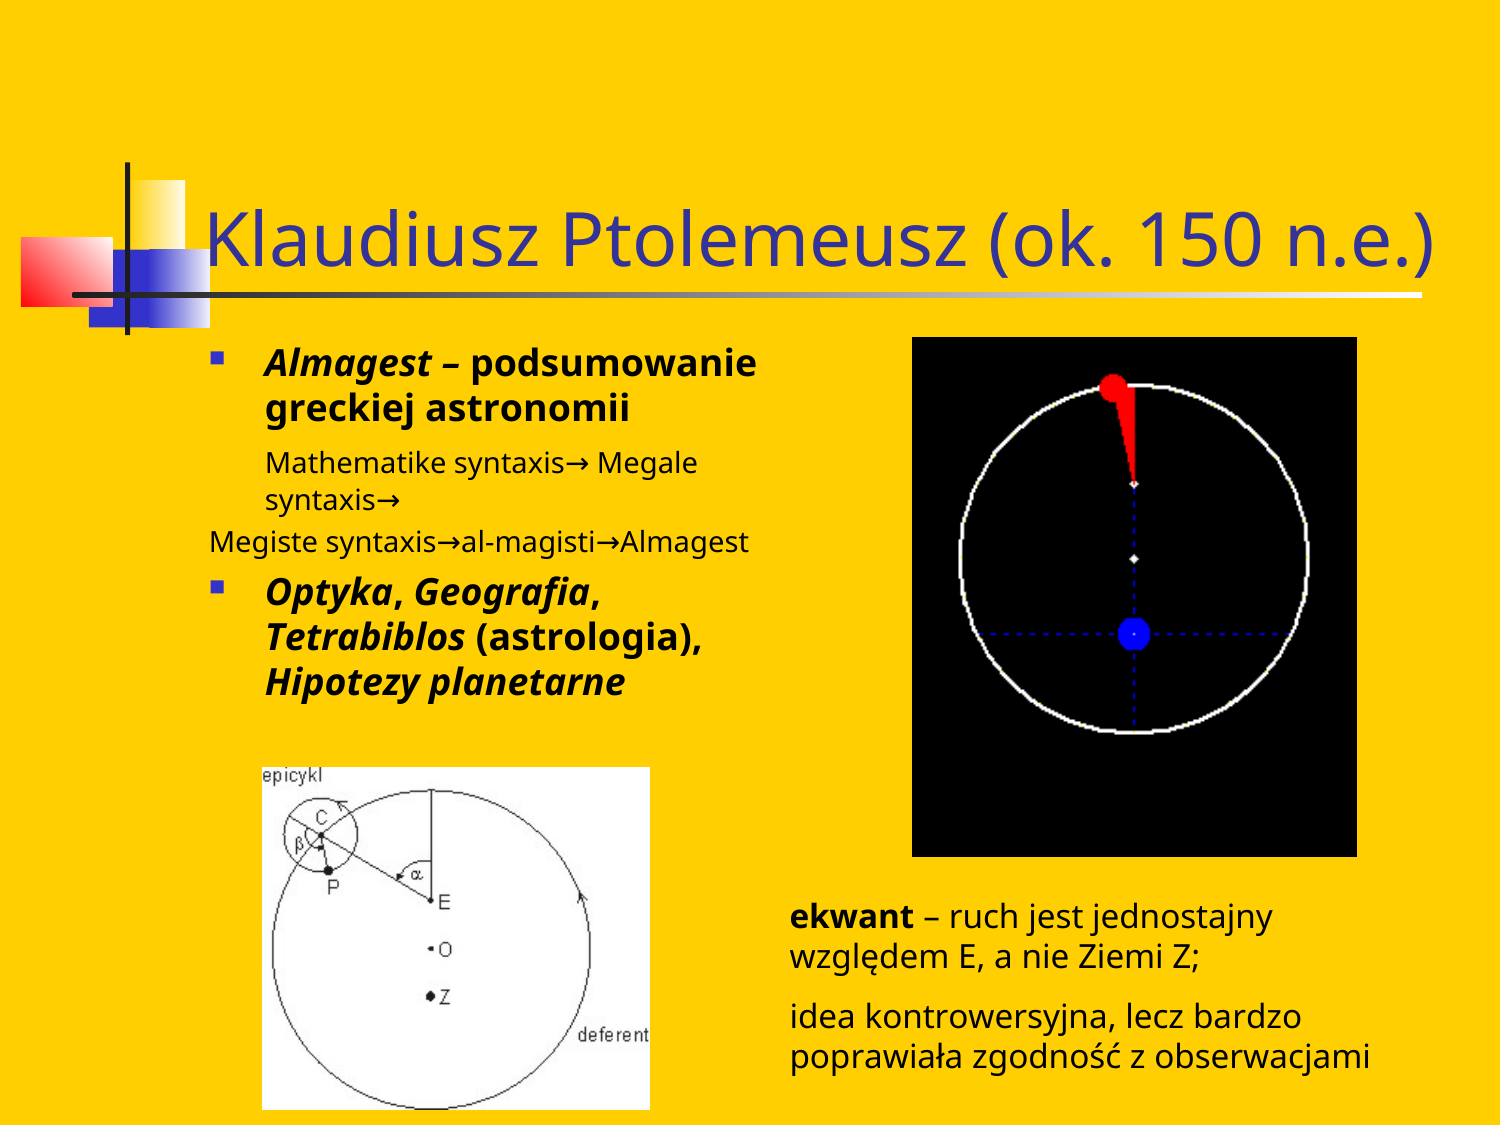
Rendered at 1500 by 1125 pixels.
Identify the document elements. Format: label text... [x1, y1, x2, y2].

title Klaudiusz Ptolemeusz (ok. 150 n.e.) [188, 93, 1468, 289]
picture [262, 767, 650, 1110]
picture [912, 337, 1357, 857]
text_box ekwant – ruch jest jednostajny względem E, a nie Ziemi Z; idea kontrowersyjna, lecz bardzo poprawiała zgodność z obserwacjami [774, 887, 1438, 1084]
list Almagest – podsumowanie greckiej astronomii Mathematike syntaxis→ Megale syntaxis→ Megiste syntaxis→al-magisti→Almagest Optyka, Geografia, Tetrabiblos (astrologia), Hipotezy planetarne [193, 331, 820, 1007]
